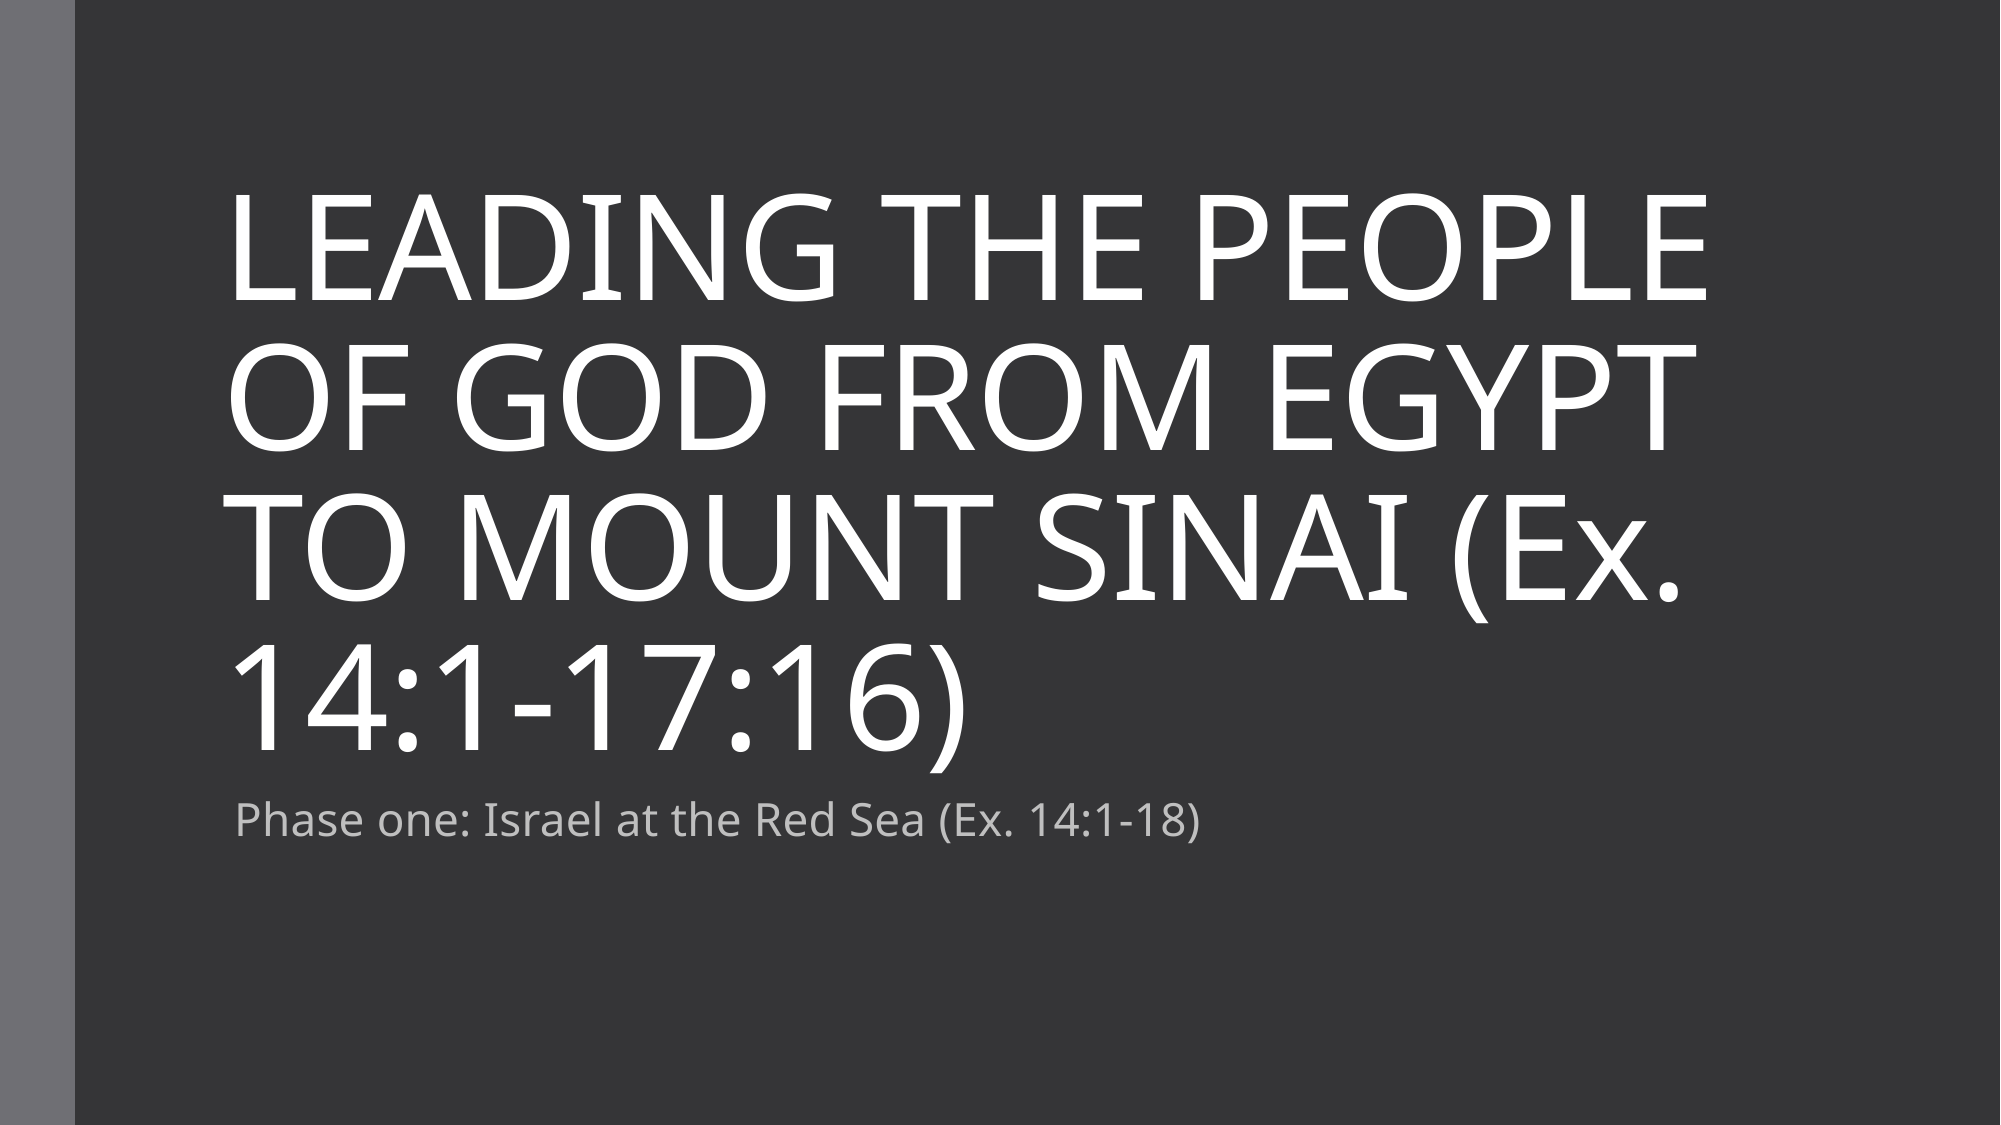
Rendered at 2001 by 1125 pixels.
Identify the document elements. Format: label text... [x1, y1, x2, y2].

subtitle Phase one: Israel at the Red Sea (Ex. 14:1-18) [206, 787, 1752, 1066]
title LEADING THE PEOPLE OF GOD FROM EGYPT TO MOUNT SINAI (Ex. 14:1-17:16) [206, 124, 1752, 787]
